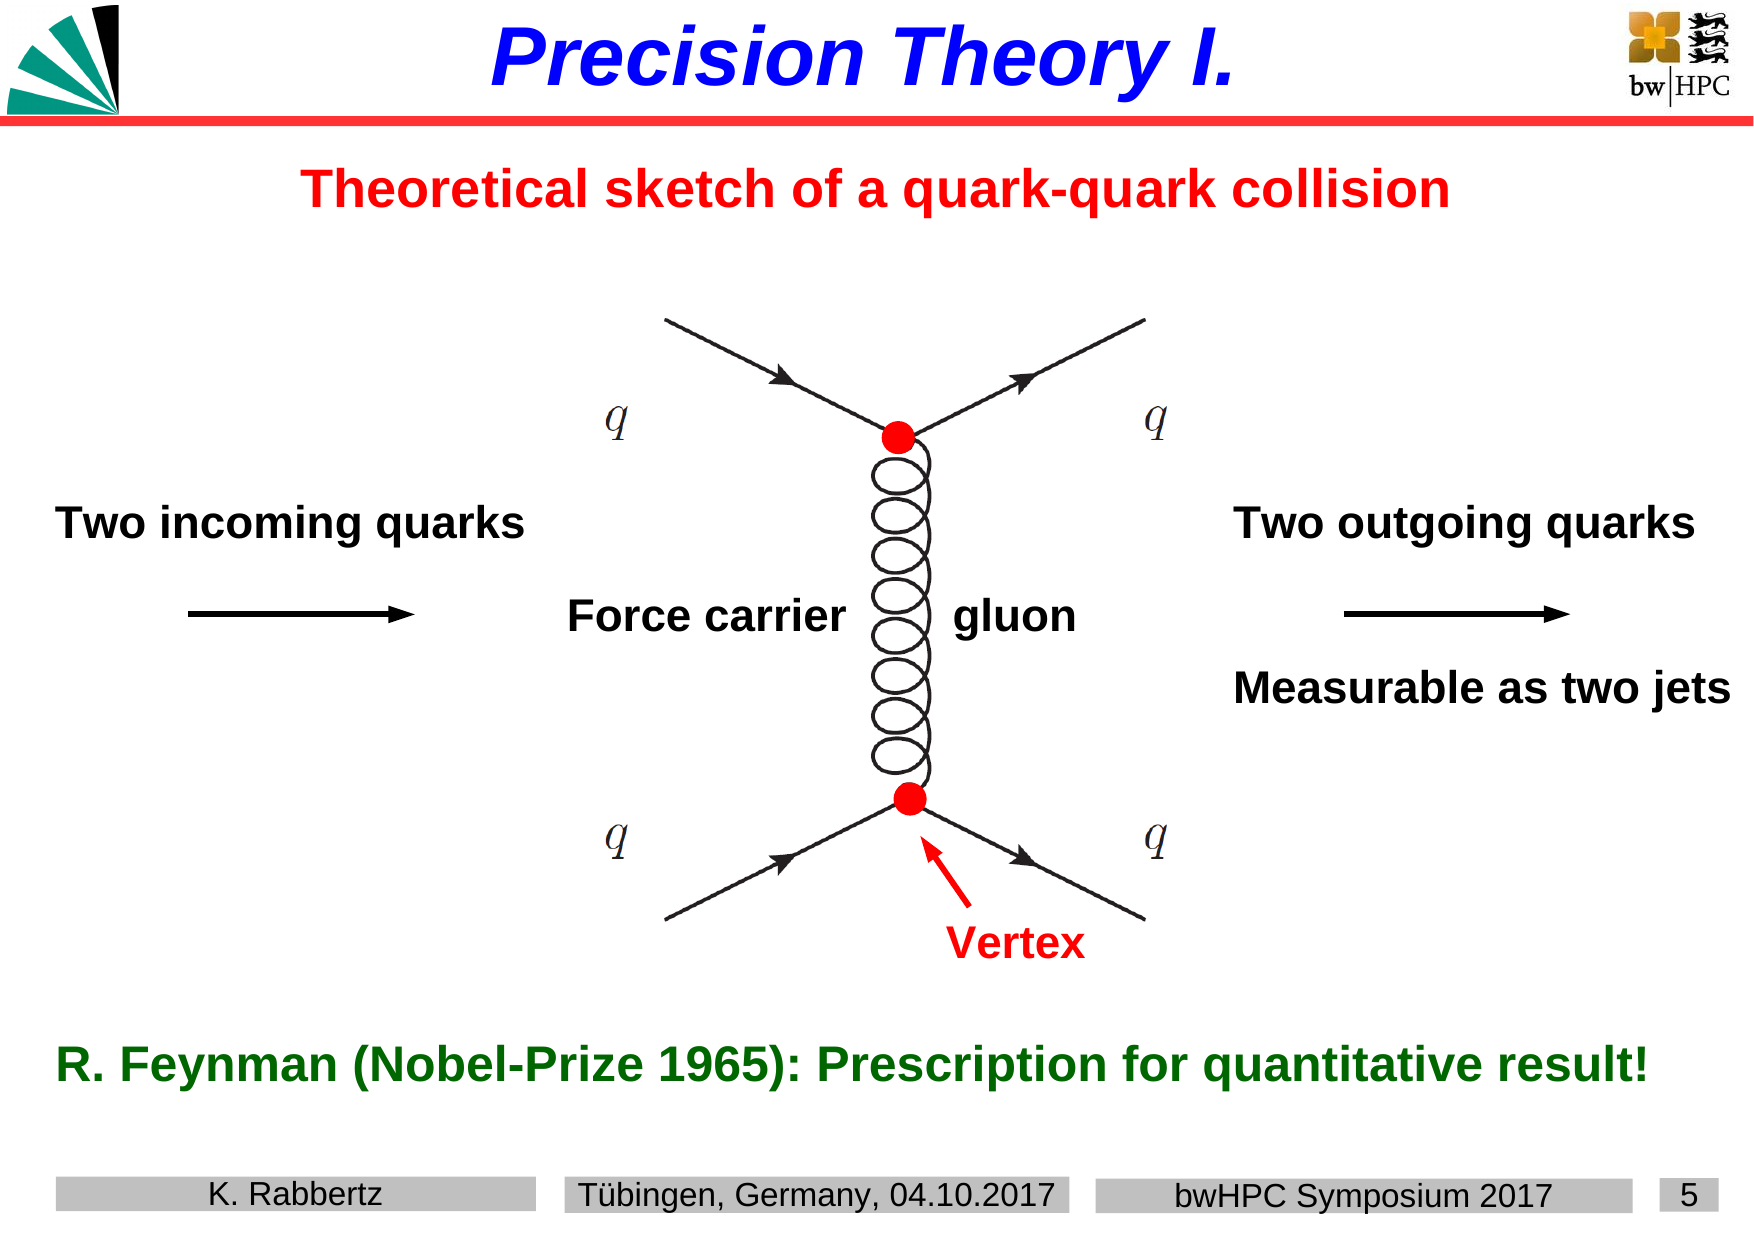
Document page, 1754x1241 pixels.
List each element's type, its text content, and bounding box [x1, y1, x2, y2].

text_box Vertex [934, 911, 1096, 975]
text_box [884, 424, 912, 452]
picture [7, 5, 119, 116]
text_box [896, 785, 924, 813]
text_box Measurable as two jets [1221, 656, 1745, 720]
text_box Theoretical sketch of a quark-quark collision [288, 152, 1465, 226]
text_box Two outgoing quarks [1221, 490, 1706, 554]
text_box Two incoming quarks [43, 490, 536, 554]
title Precision Theory I. [123, 0, 1606, 114]
picture [1617, 3, 1740, 115]
picture [595, 308, 1184, 933]
text_box gluon [940, 584, 1090, 648]
text_box R. Feynman (Nobel-Prize 1965): Prescription for quantitative result! [43, 1029, 1663, 1099]
text_box Force carrier [555, 584, 859, 648]
